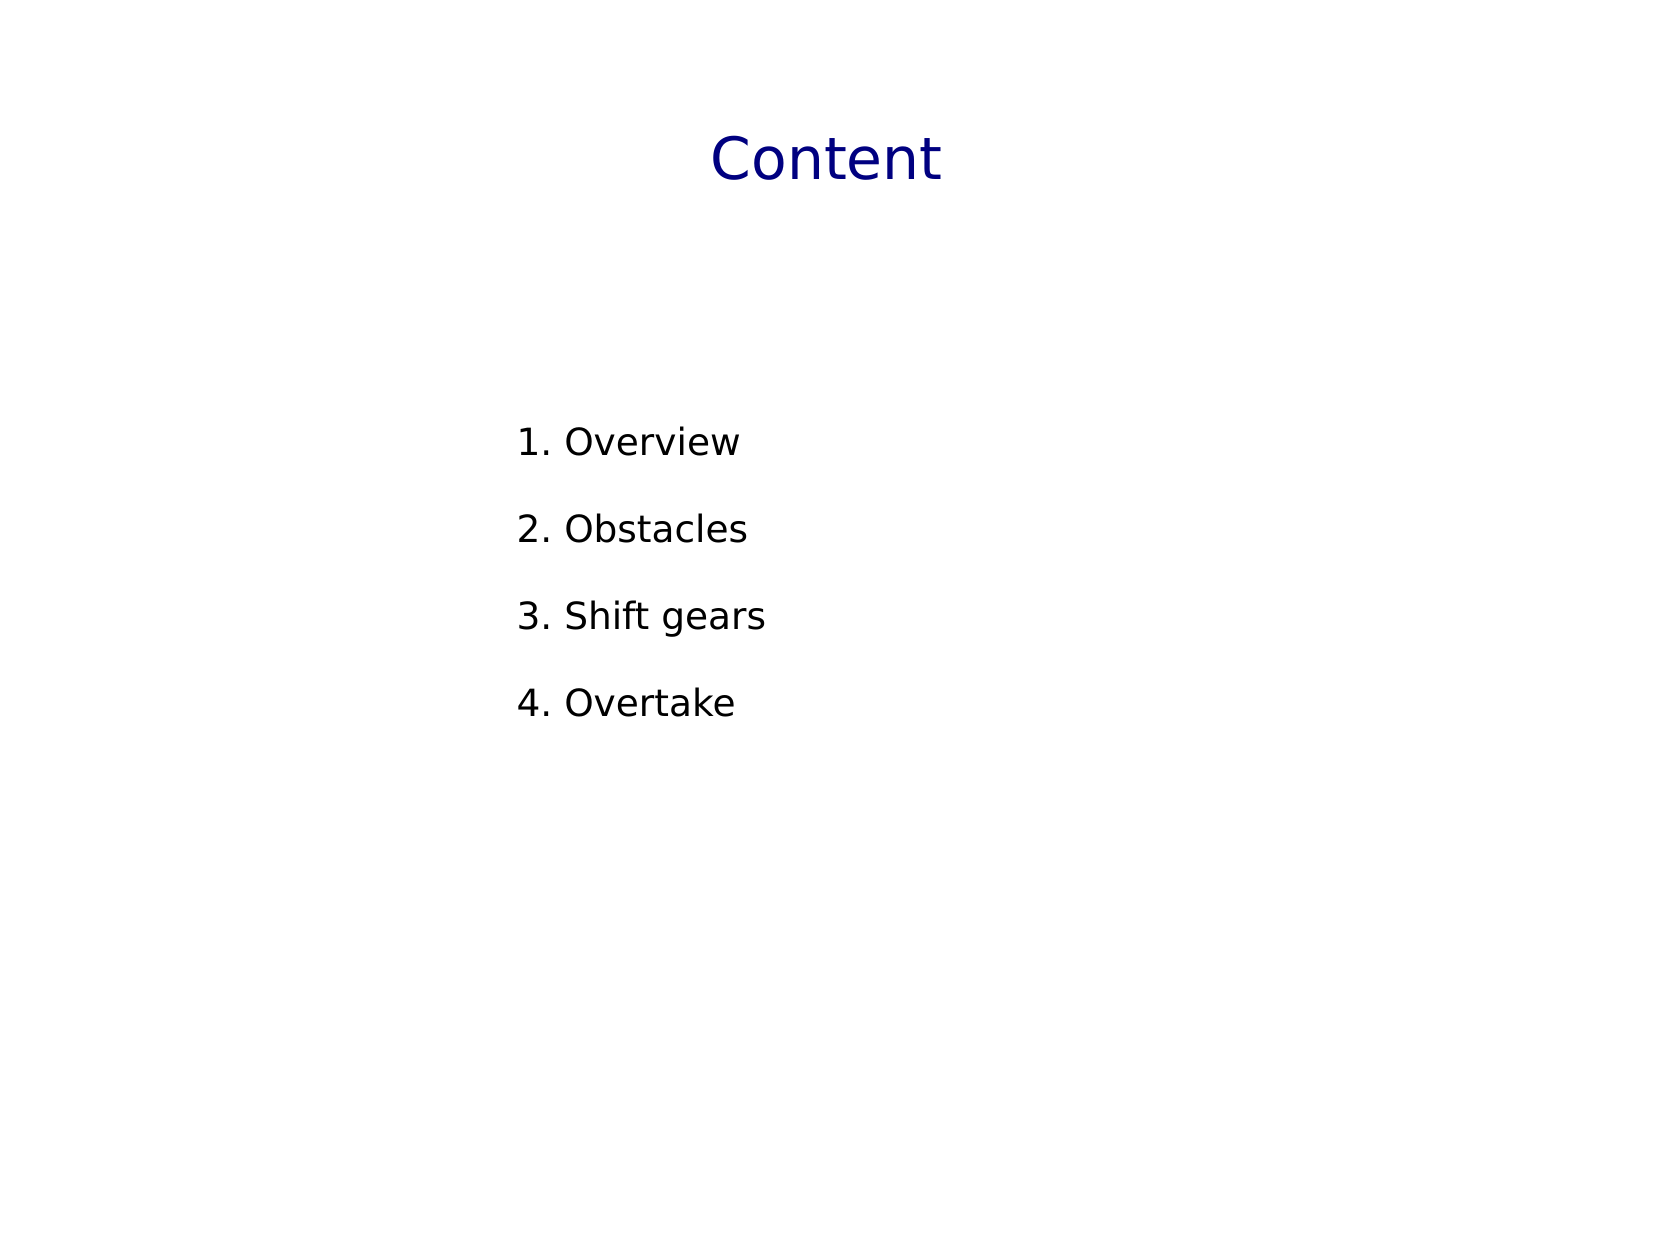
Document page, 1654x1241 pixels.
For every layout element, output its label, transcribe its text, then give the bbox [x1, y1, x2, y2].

text_box 1. Overview 2. Obstacles 3. Shift gears 4. Overtake [501, 413, 1418, 733]
text_box Content [0, 118, 1654, 201]
